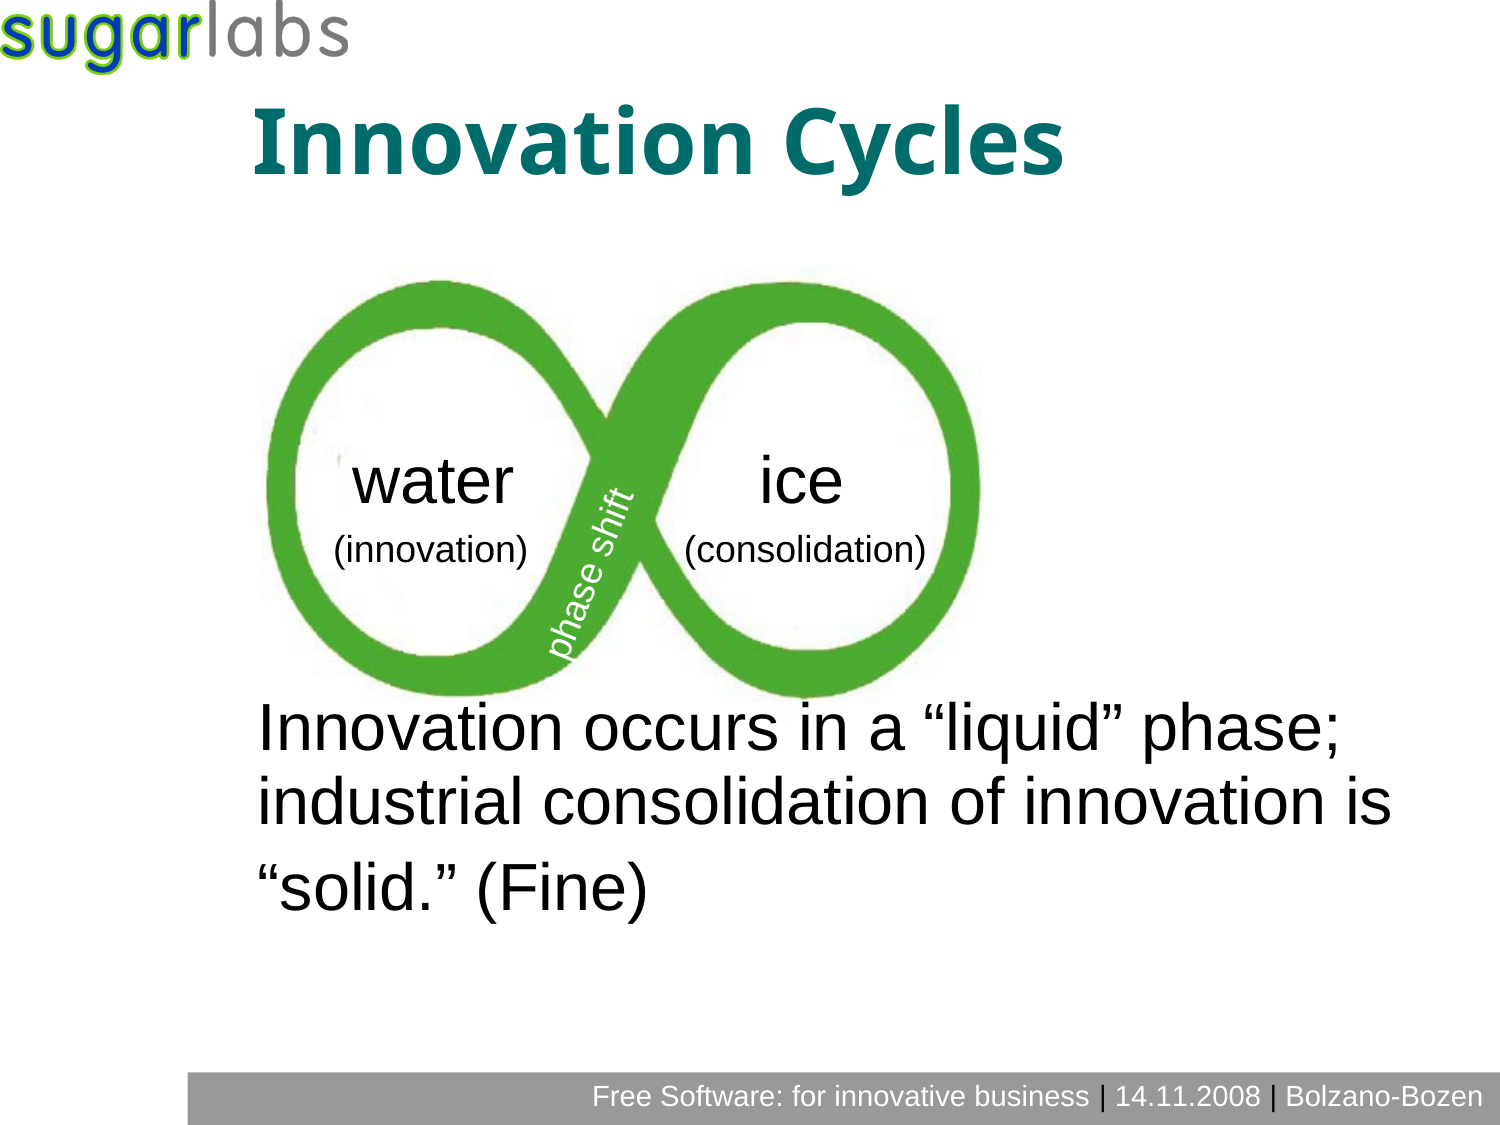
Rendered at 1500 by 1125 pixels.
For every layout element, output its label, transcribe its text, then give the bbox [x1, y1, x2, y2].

text_box (innovation)‏ [262, 517, 599, 578]
text_box water [337, 426, 531, 524]
text_box phase shift [576, 361, 696, 529]
picture [0, 0, 348, 75]
text_box phase shift [519, 544, 618, 683]
list Innovation occurs in a “liquid” phase; industrial consolidation of innovation is “solid.” (Fine)‏ [187, 262, 1425, 938]
text_box (consolidation)‏ [613, 517, 998, 578]
title Innovation Cycles [237, 45, 1500, 233]
text_box ice [744, 426, 860, 524]
